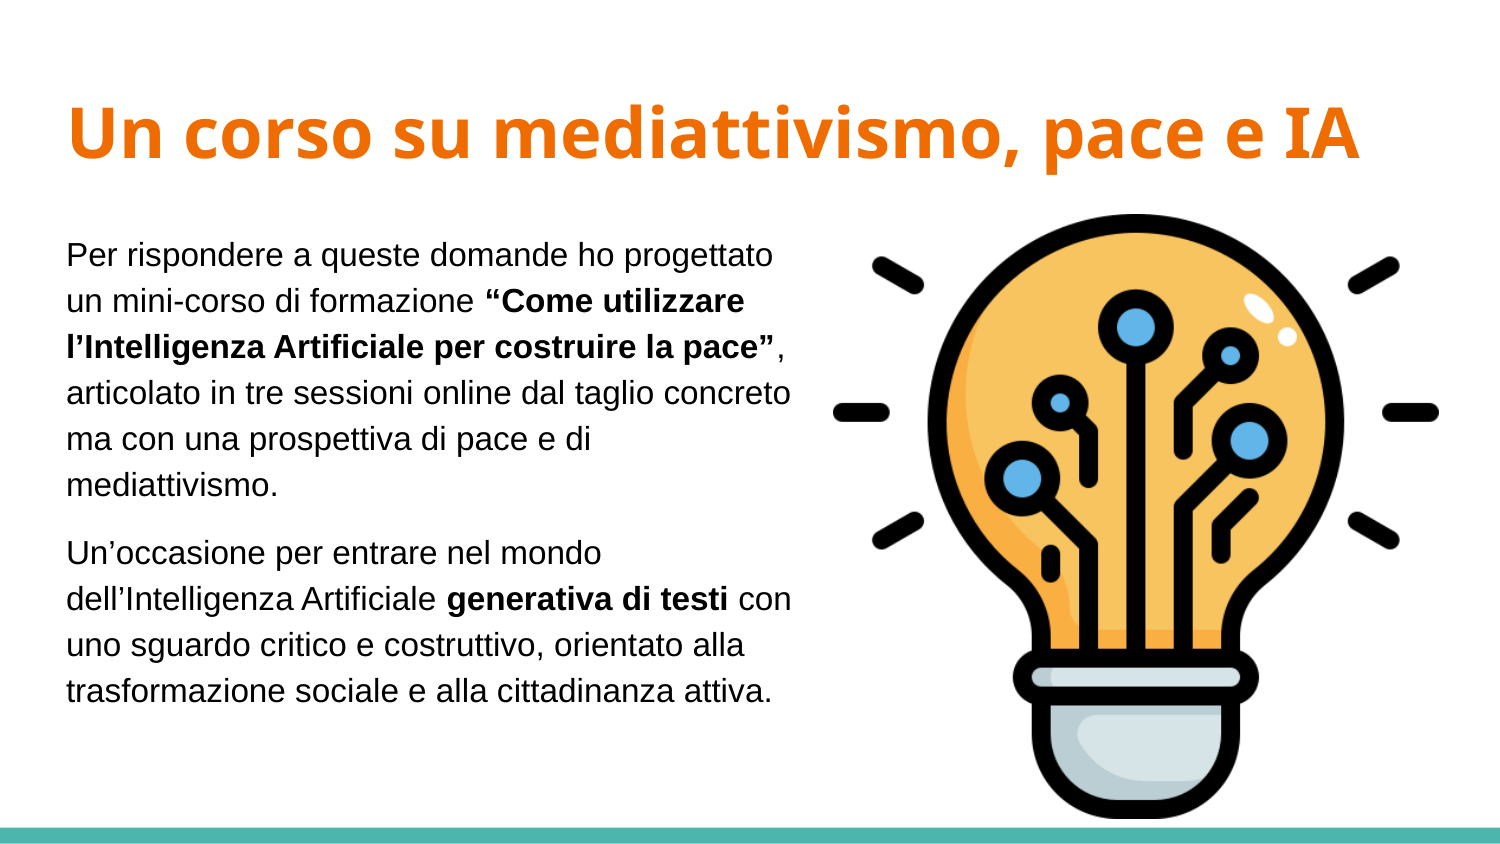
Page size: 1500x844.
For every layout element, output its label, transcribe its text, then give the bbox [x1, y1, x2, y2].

title Un corso su mediattivismo, pace e IA [51, 72, 1449, 189]
picture [833, 214, 1439, 819]
list Per rispondere a queste domande ho progettato un mini-corso di formazione “Come utilizzare l’Intelligenza Artificiale per costruire la pace”, articolato in tre sessioni online dal taglio concreto ma con una prospettiva di pace e di mediattivismo. Un’occasione per entrare nel mondo dell’Intelligenza Artificiale generativa di testi con uno sguardo critico e costruttivo, orientato alla trasformazione sociale e alla cittadinanza attiva. [51, 212, 809, 755]
